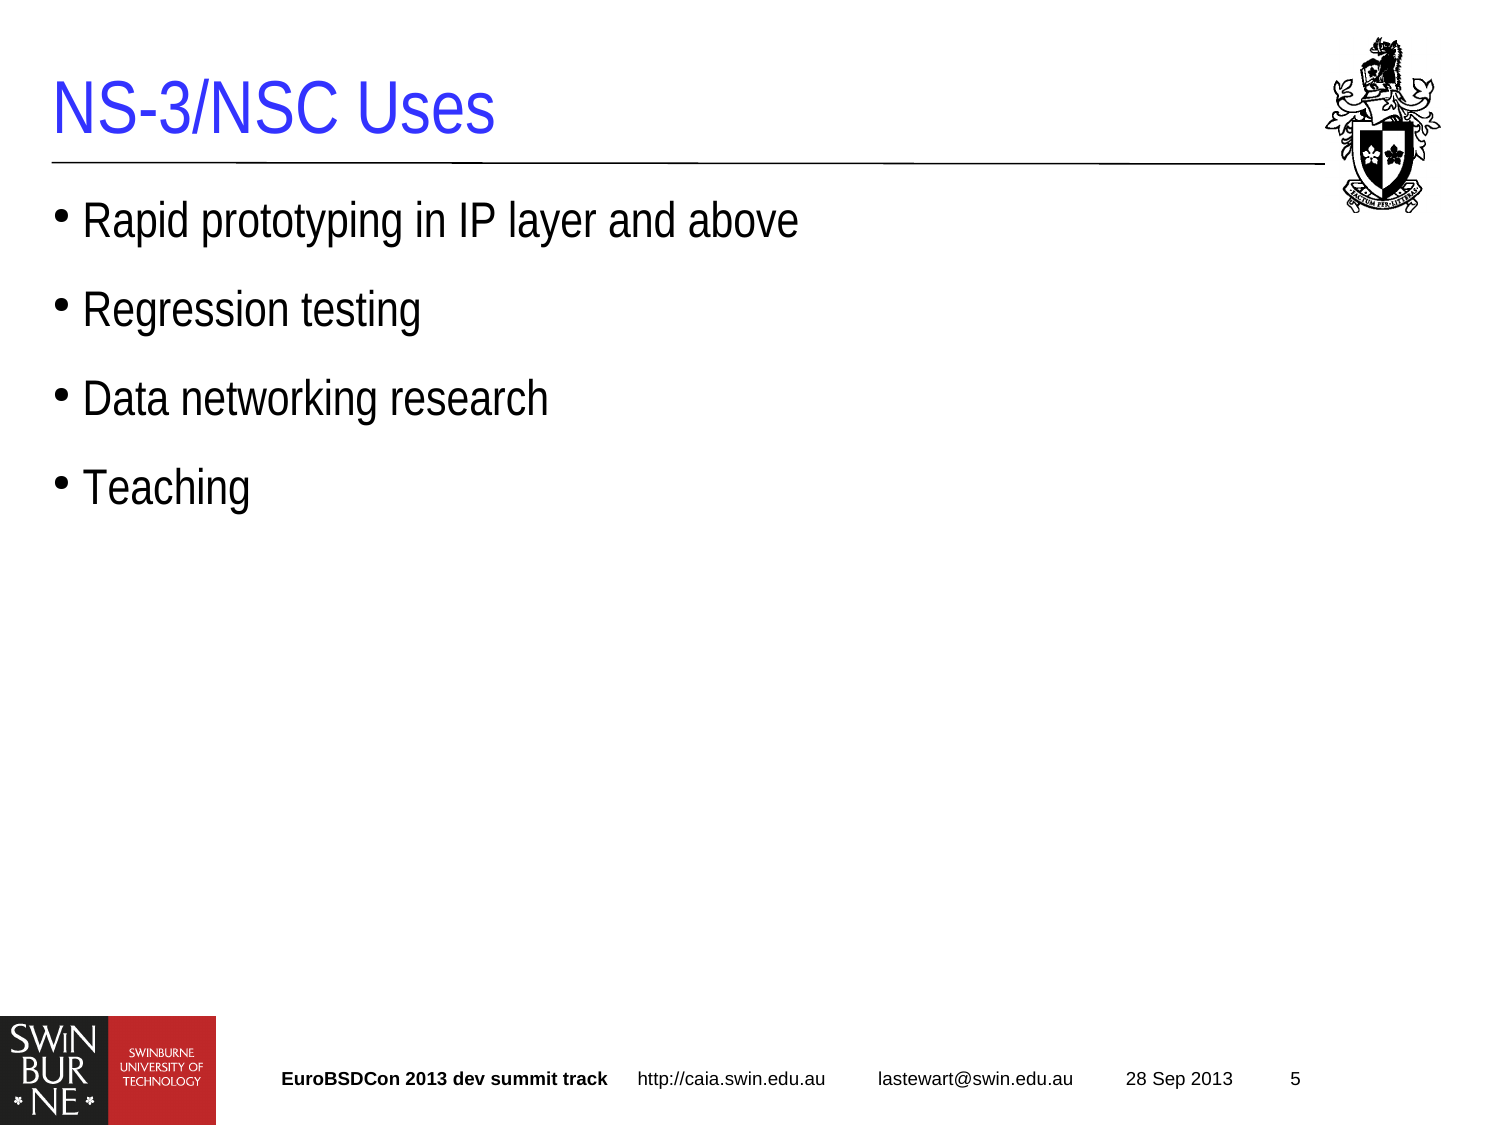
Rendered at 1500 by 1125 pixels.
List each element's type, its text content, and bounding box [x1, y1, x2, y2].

picture [1325, 37, 1441, 213]
title NS-3/NSC Uses [52, 58, 1325, 164]
list Rapid prototyping in IP layer and above Regression testing Data networking research Teaching [52, 187, 1415, 938]
picture [0, 1016, 216, 1125]
